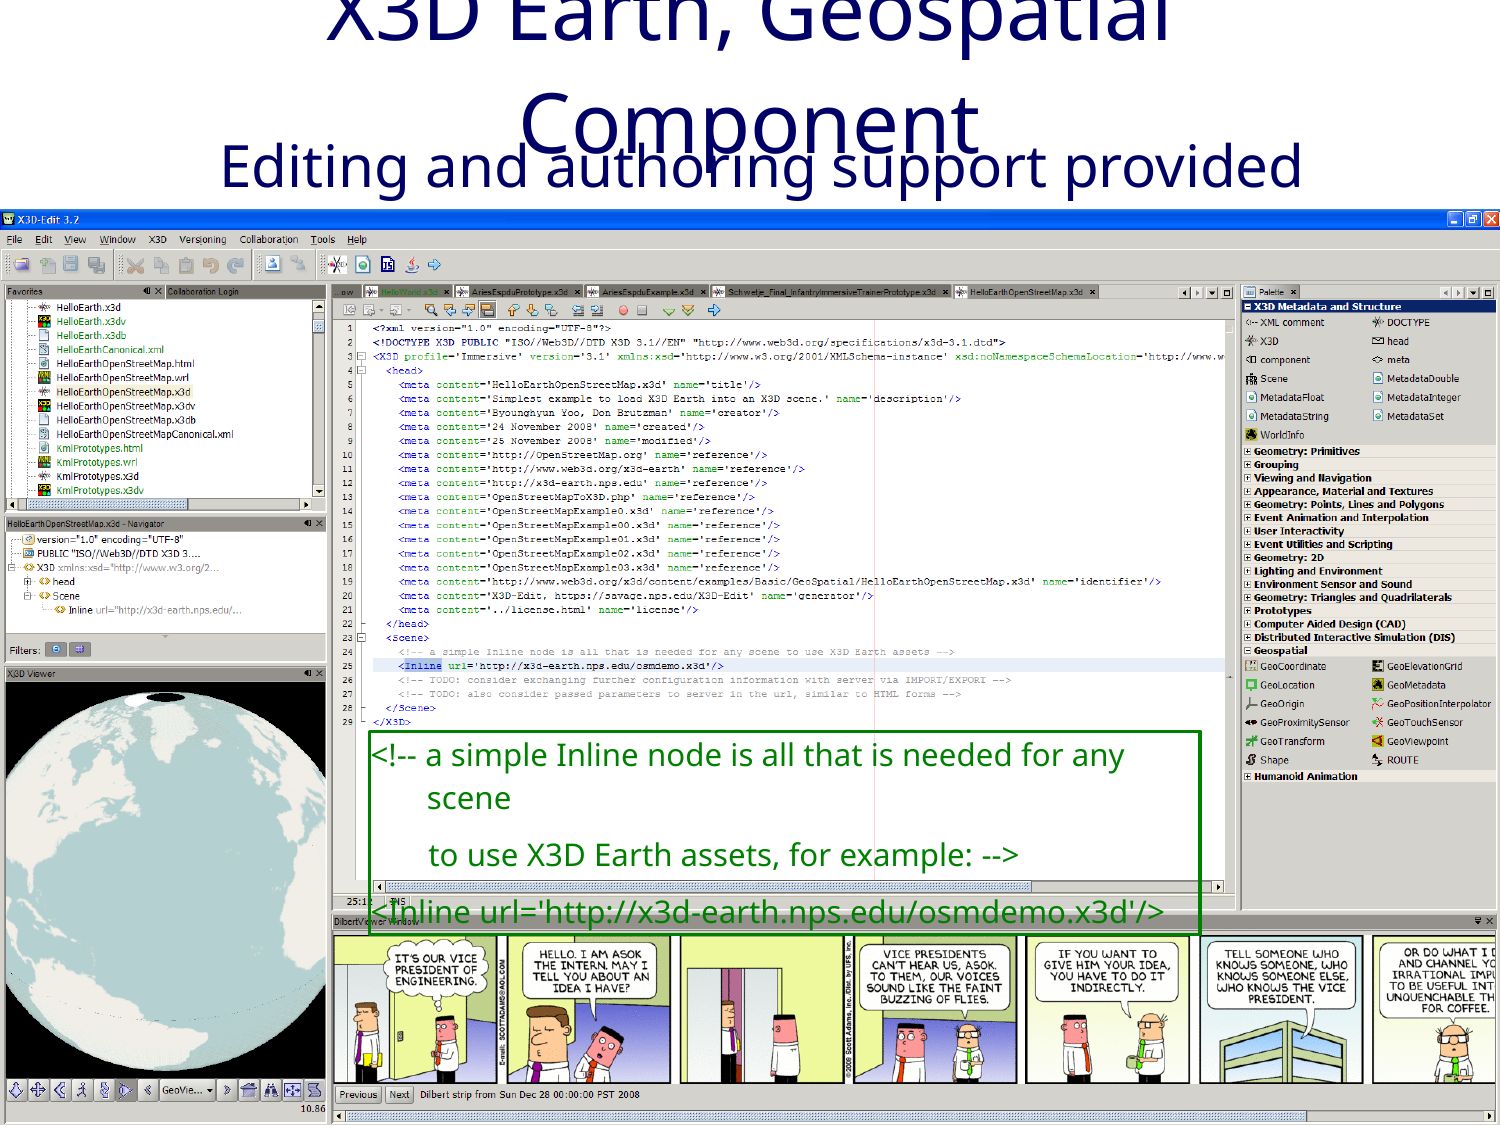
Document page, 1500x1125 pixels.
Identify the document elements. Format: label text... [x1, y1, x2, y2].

list Editing and authoring support provided [124, 125, 1400, 376]
list <!-- a simple Inline node is all that is needed for any scene to use X3D Earth assets, for example: --> <Inline url='http://x3d-earth.nps.edu/osmdemo.x3d'/> [369, 731, 1201, 898]
title X3D Earth, Geospatial Component [112, 12, 1388, 118]
picture [0, 209, 1500, 1125]
